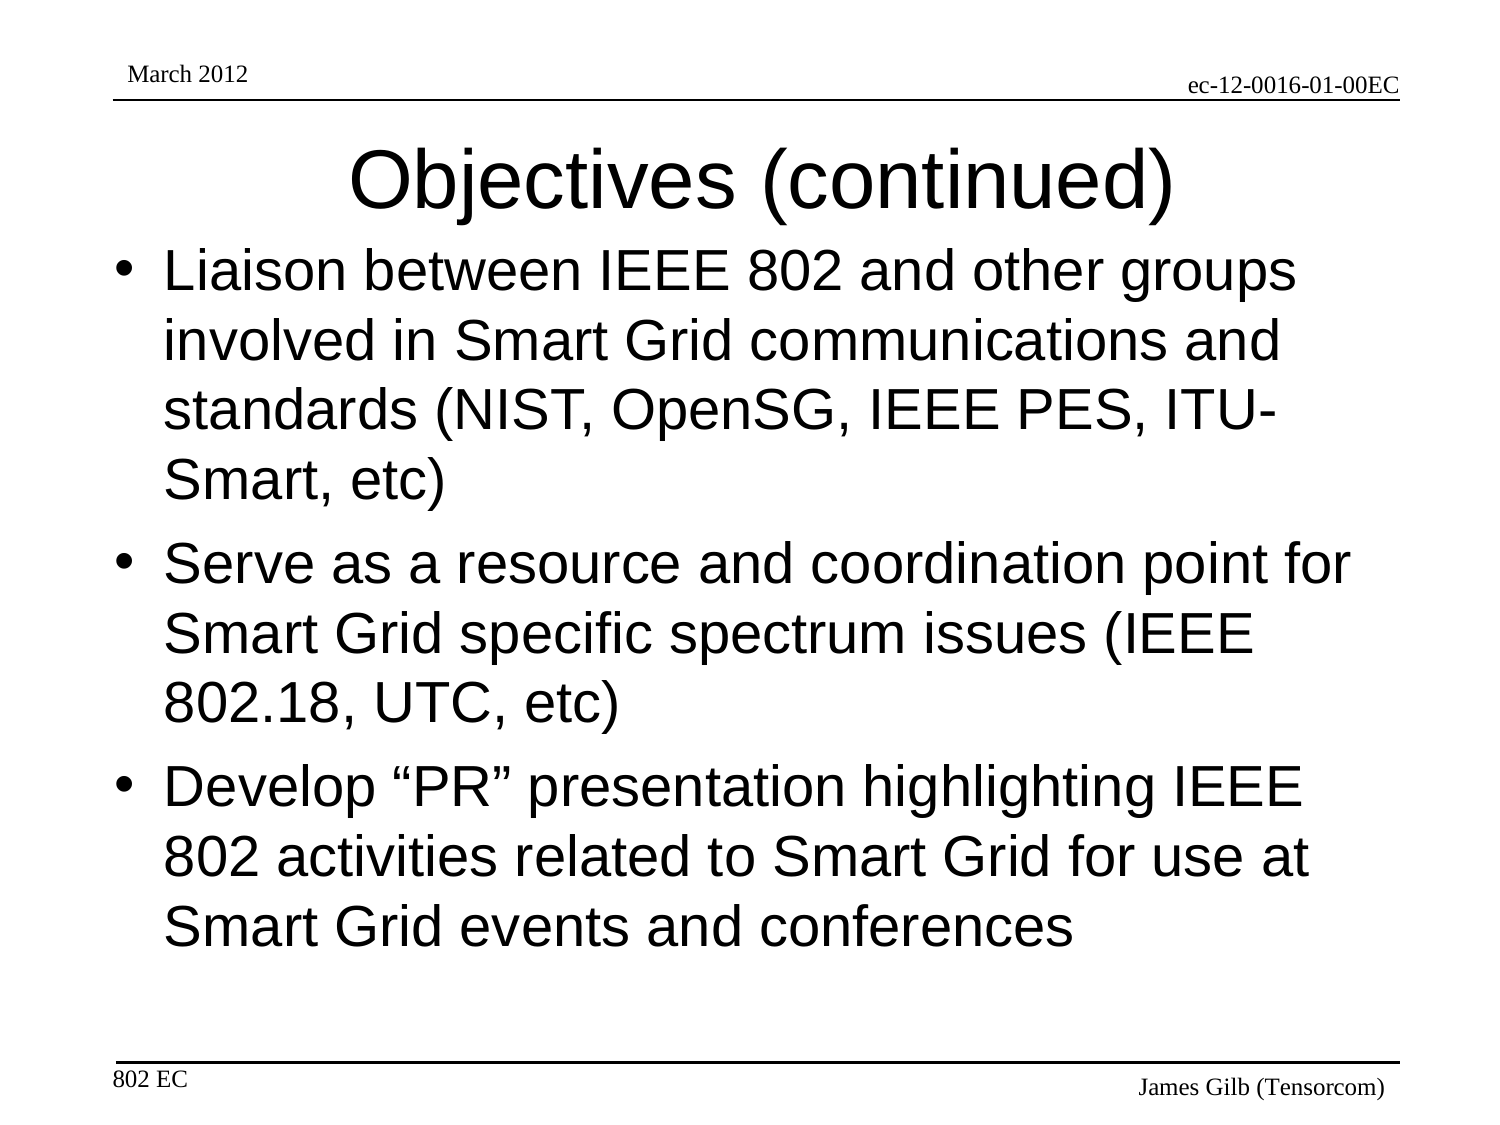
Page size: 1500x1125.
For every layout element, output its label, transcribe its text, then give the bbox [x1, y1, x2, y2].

title Objectives (continued) [125, 112, 1401, 238]
list Liaison between IEEE 802 and other groups involved in Smart Grid communications and standards (NIST, OpenSG, IEEE PES, ITU- Smart, etc) Serve as a resource and coordination point for Smart Grid specific spectrum issues (IEEE 802.18, UTC, etc) Develop “PR” presentation highlighting IEEE 802 activities related to Smart Grid for use at Smart Grid events and conferences [99, 224, 1375, 968]
